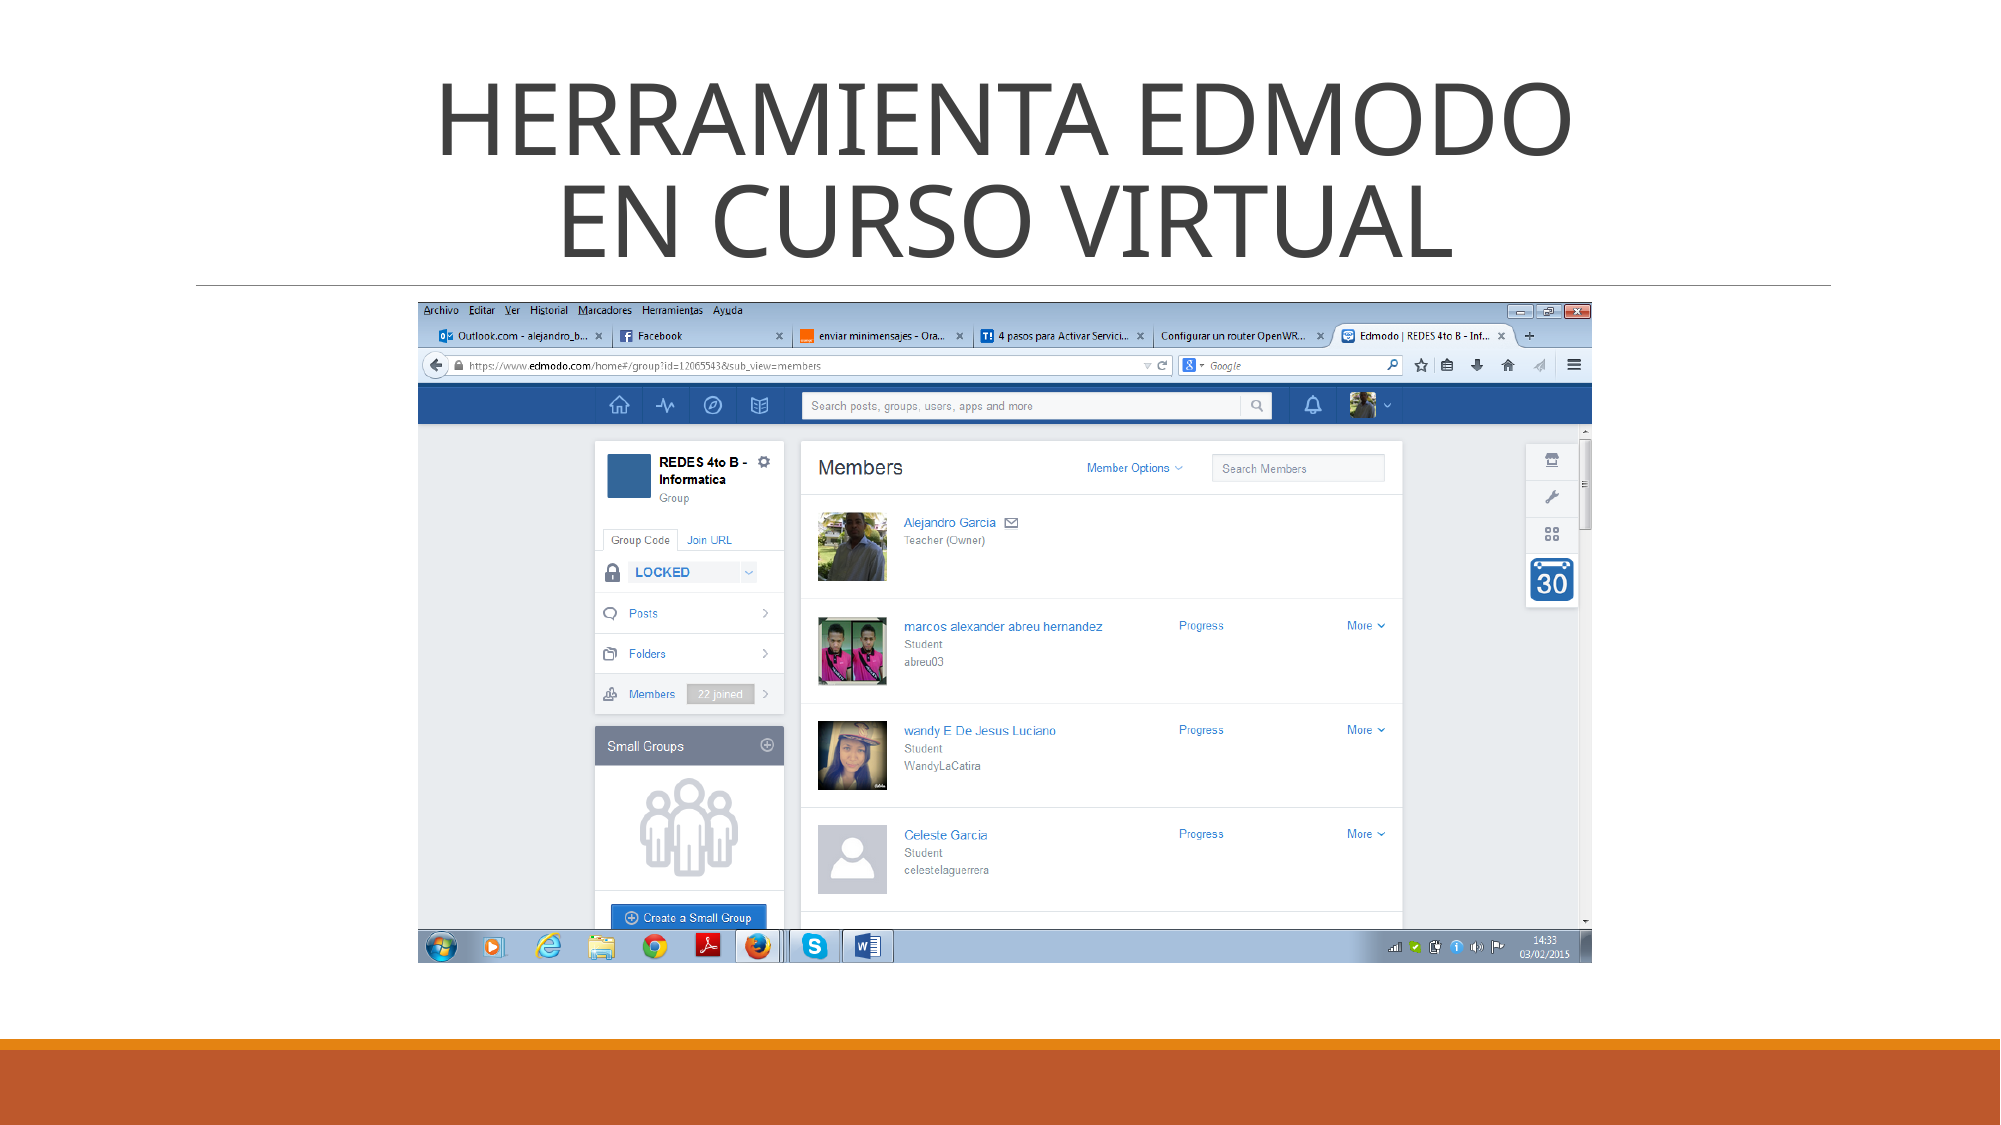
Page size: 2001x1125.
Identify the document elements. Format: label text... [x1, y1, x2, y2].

title HERRAMIENTA EDMODO EN CURSO VIRTUAL [180, 47, 1831, 286]
picture [418, 302, 1592, 963]
